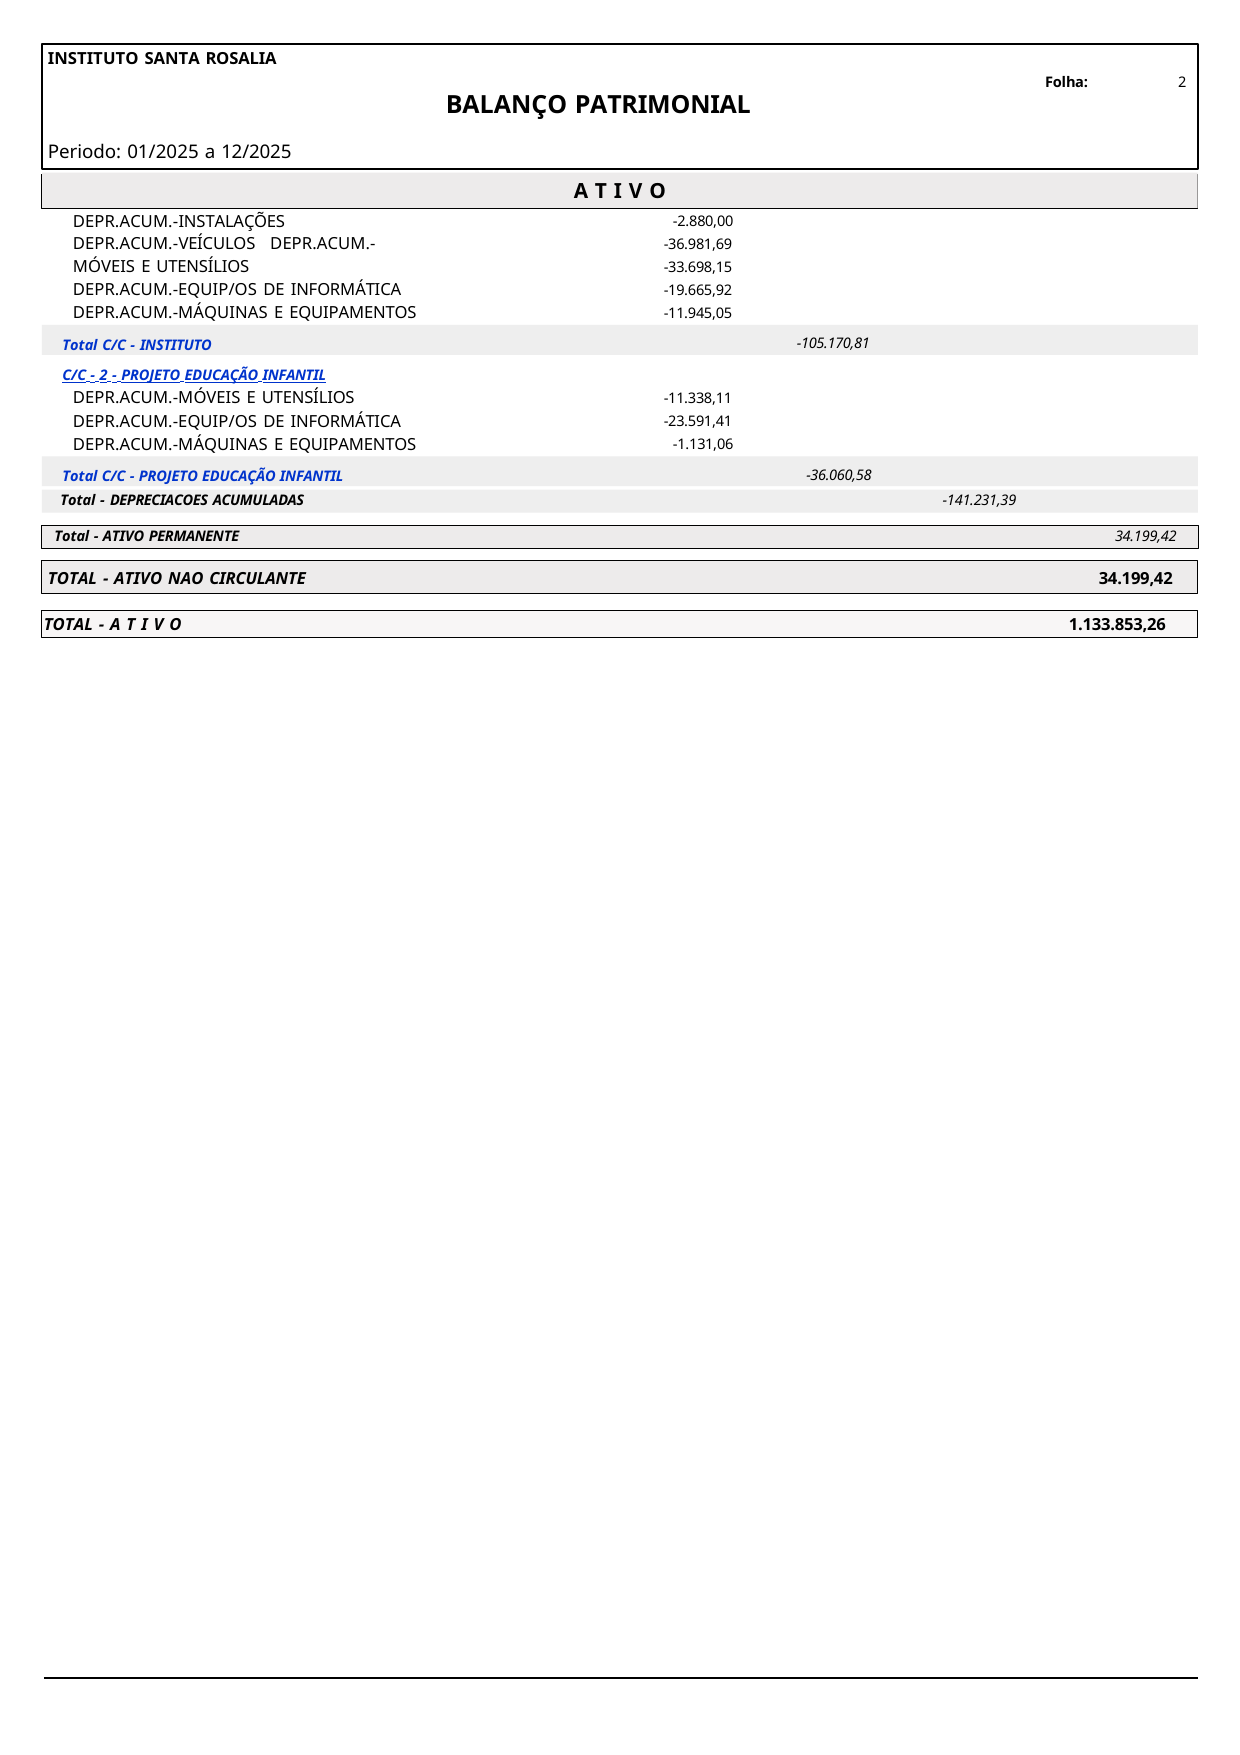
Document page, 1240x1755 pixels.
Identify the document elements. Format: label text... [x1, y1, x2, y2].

text_box -2.880,00 -36.981,69 -33.698,15 -19.665,92 -11.945,05 [661, 204, 748, 324]
text_box Total - DEPRECIACOES ACUMULADAS -141.231,39 [41, 489, 1198, 513]
text_box -11.338,11 -23.591,41 -1.131,06 [661, 381, 748, 455]
text_box Total C/C - INSTITUTO -105.170,81 [41, 324, 1198, 349]
text_box C/C - 2 - PROJETO EDUCAÇÃO INFANTIL DEPR.ACUM.-MÓVEIS E UTENSÍLIOS DEPR.ACUM.-EQUIP/OS DE INFORMÁTICA DEPR.ACUM.-MÁQUINAS E EQUIPAMENTOS [60, 360, 443, 456]
text_box TOTAL - A T I V O 1.133.853,26 [41, 610, 1198, 638]
text_box Total C/C - PROJETO EDUCAÇÃO INFANTIL -36.060,58 [41, 456, 1198, 480]
text_box 2 [1176, 70, 1190, 93]
text_box Folha: [1043, 70, 1098, 93]
text_box Total - ATIVO PERMANENTE 34.199,42 [41, 525, 1198, 549]
text_box DEPR.ACUM.-INSTALAÇÕES DEPR.ACUM.-VEÍCULOS DEPR.ACUM.-MÓVEIS E UTENSÍLIOS DEPR.ACUM.-EQUIP/OS DE INFORMÁTICA DEPR.ACUM.-MÁQUINAS E EQUIPAMENTOS [70, 205, 443, 324]
text_box A T I V O [42, 172, 1198, 208]
text_box BALANÇO PATRIMONIAL [443, 86, 794, 122]
text_box Periodo: 01/2025 a 12/2025 [45, 137, 320, 165]
text_box TOTAL - ATIVO NAO CIRCULANTE 34.199,42 [41, 560, 1198, 594]
text_box INSTITUTO SANTA ROSALIA [45, 45, 317, 71]
